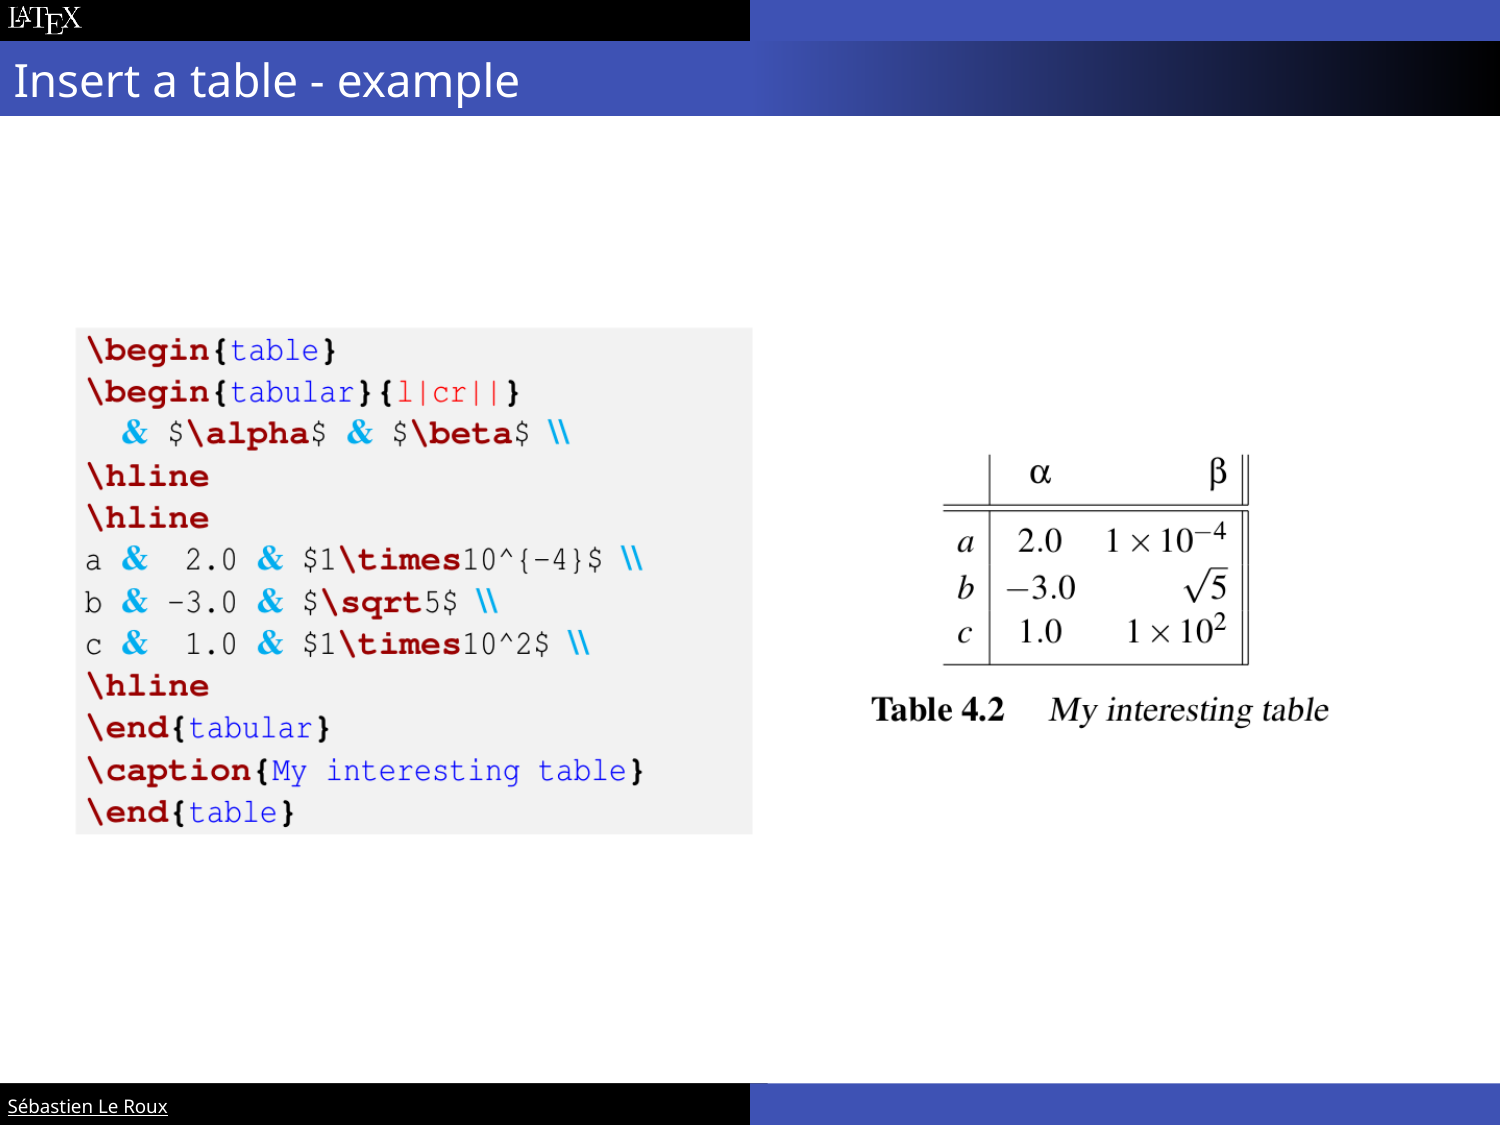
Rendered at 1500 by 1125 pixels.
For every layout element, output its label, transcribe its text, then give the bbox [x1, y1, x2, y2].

picture [5, 3, 84, 37]
title Insert a table - example [0, 41, 1500, 116]
picture [41, 290, 1370, 875]
